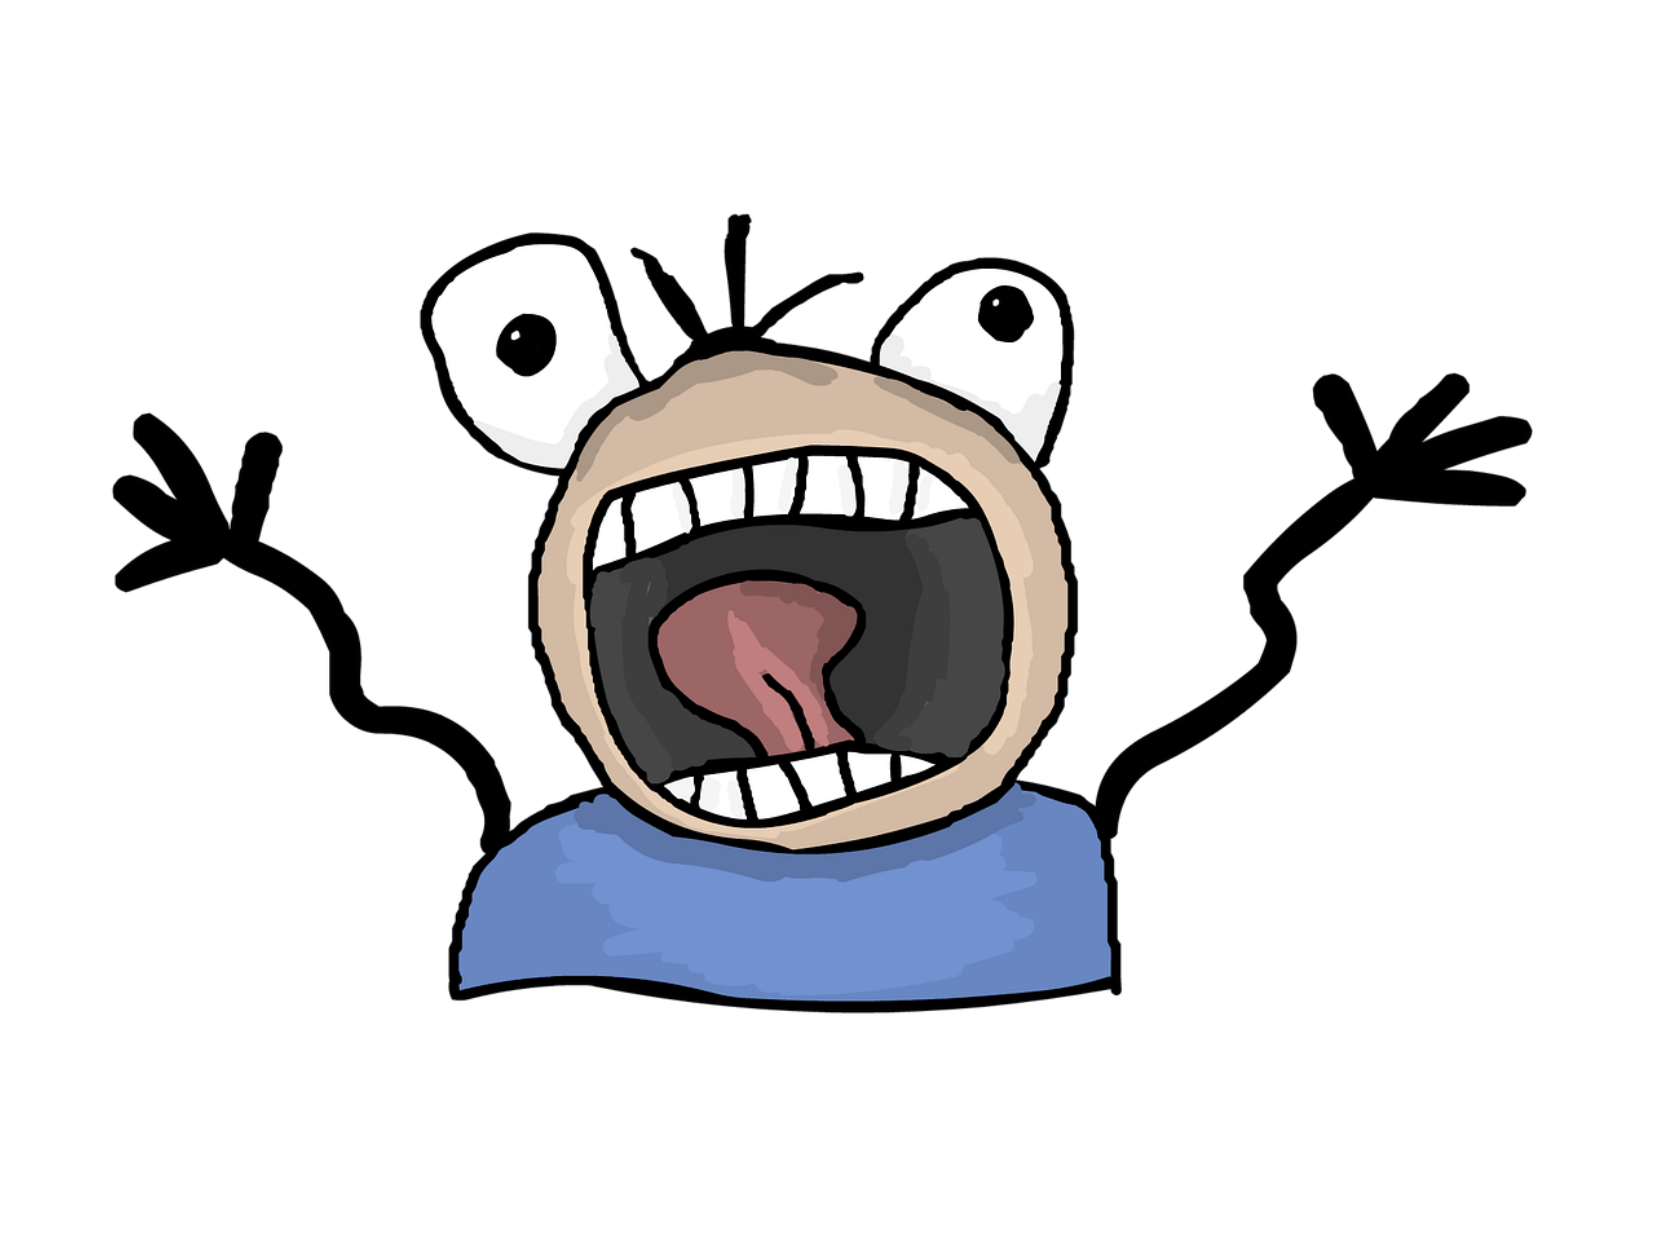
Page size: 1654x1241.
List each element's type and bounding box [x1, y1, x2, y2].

picture [0, 124, 1652, 1117]
